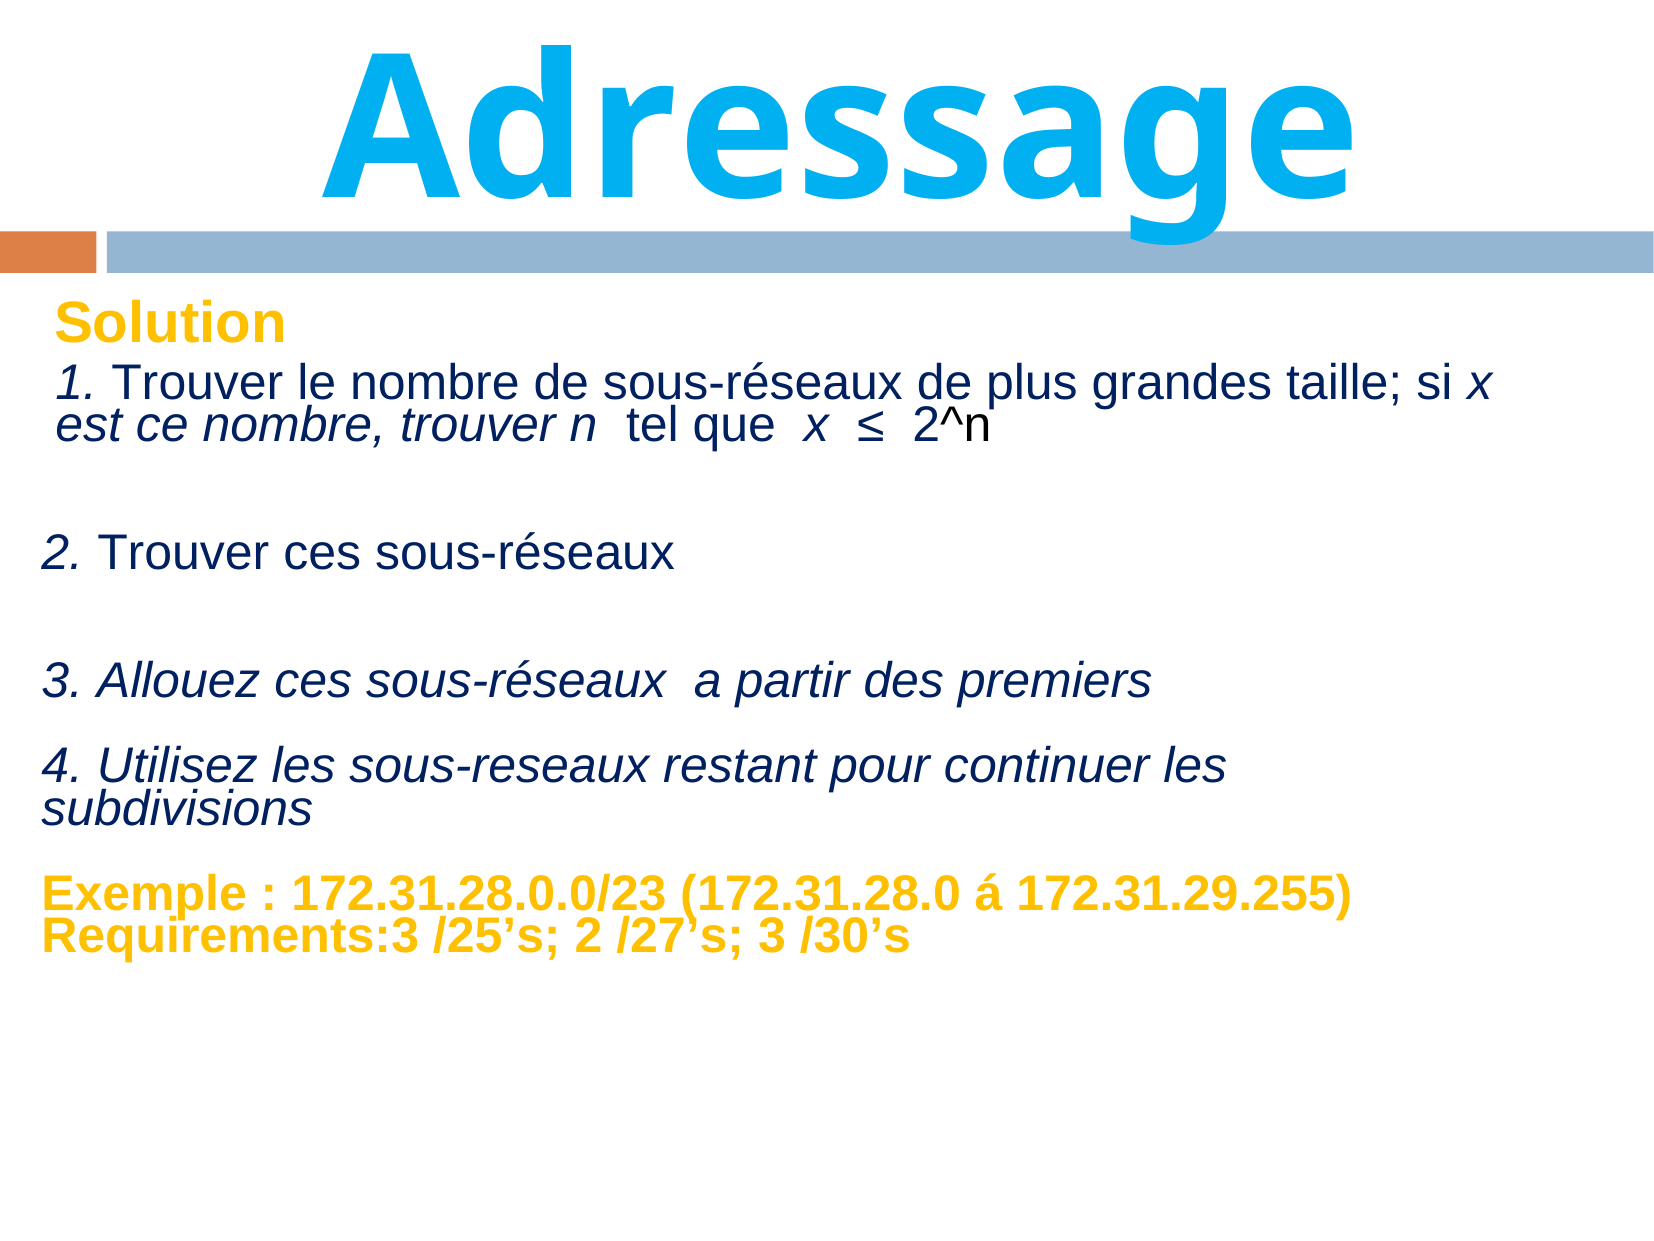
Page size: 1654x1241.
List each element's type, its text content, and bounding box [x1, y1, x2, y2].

text_box Solution [39, 295, 1654, 361]
text_box 1. Trouver le nombre de sous-réseaux de plus grandes taille; si x est ce nombre, trouver n tel que x ≤ 2^n 2. Trouver ces sous-réseaux 3. Allouez ces sous-réseaux a partir des premiers 4. Utilisez les sous-reseaux restant pour continuer les subdivisions Exemple : 172.31.28.0.0/23 (172.31.28.0 á 172.31.29.255) Requirements:3 /25’s; 2 /27’s; 3 /30’s [26, 357, 1515, 1055]
text_box Adressage [123, 41, 1530, 249]
